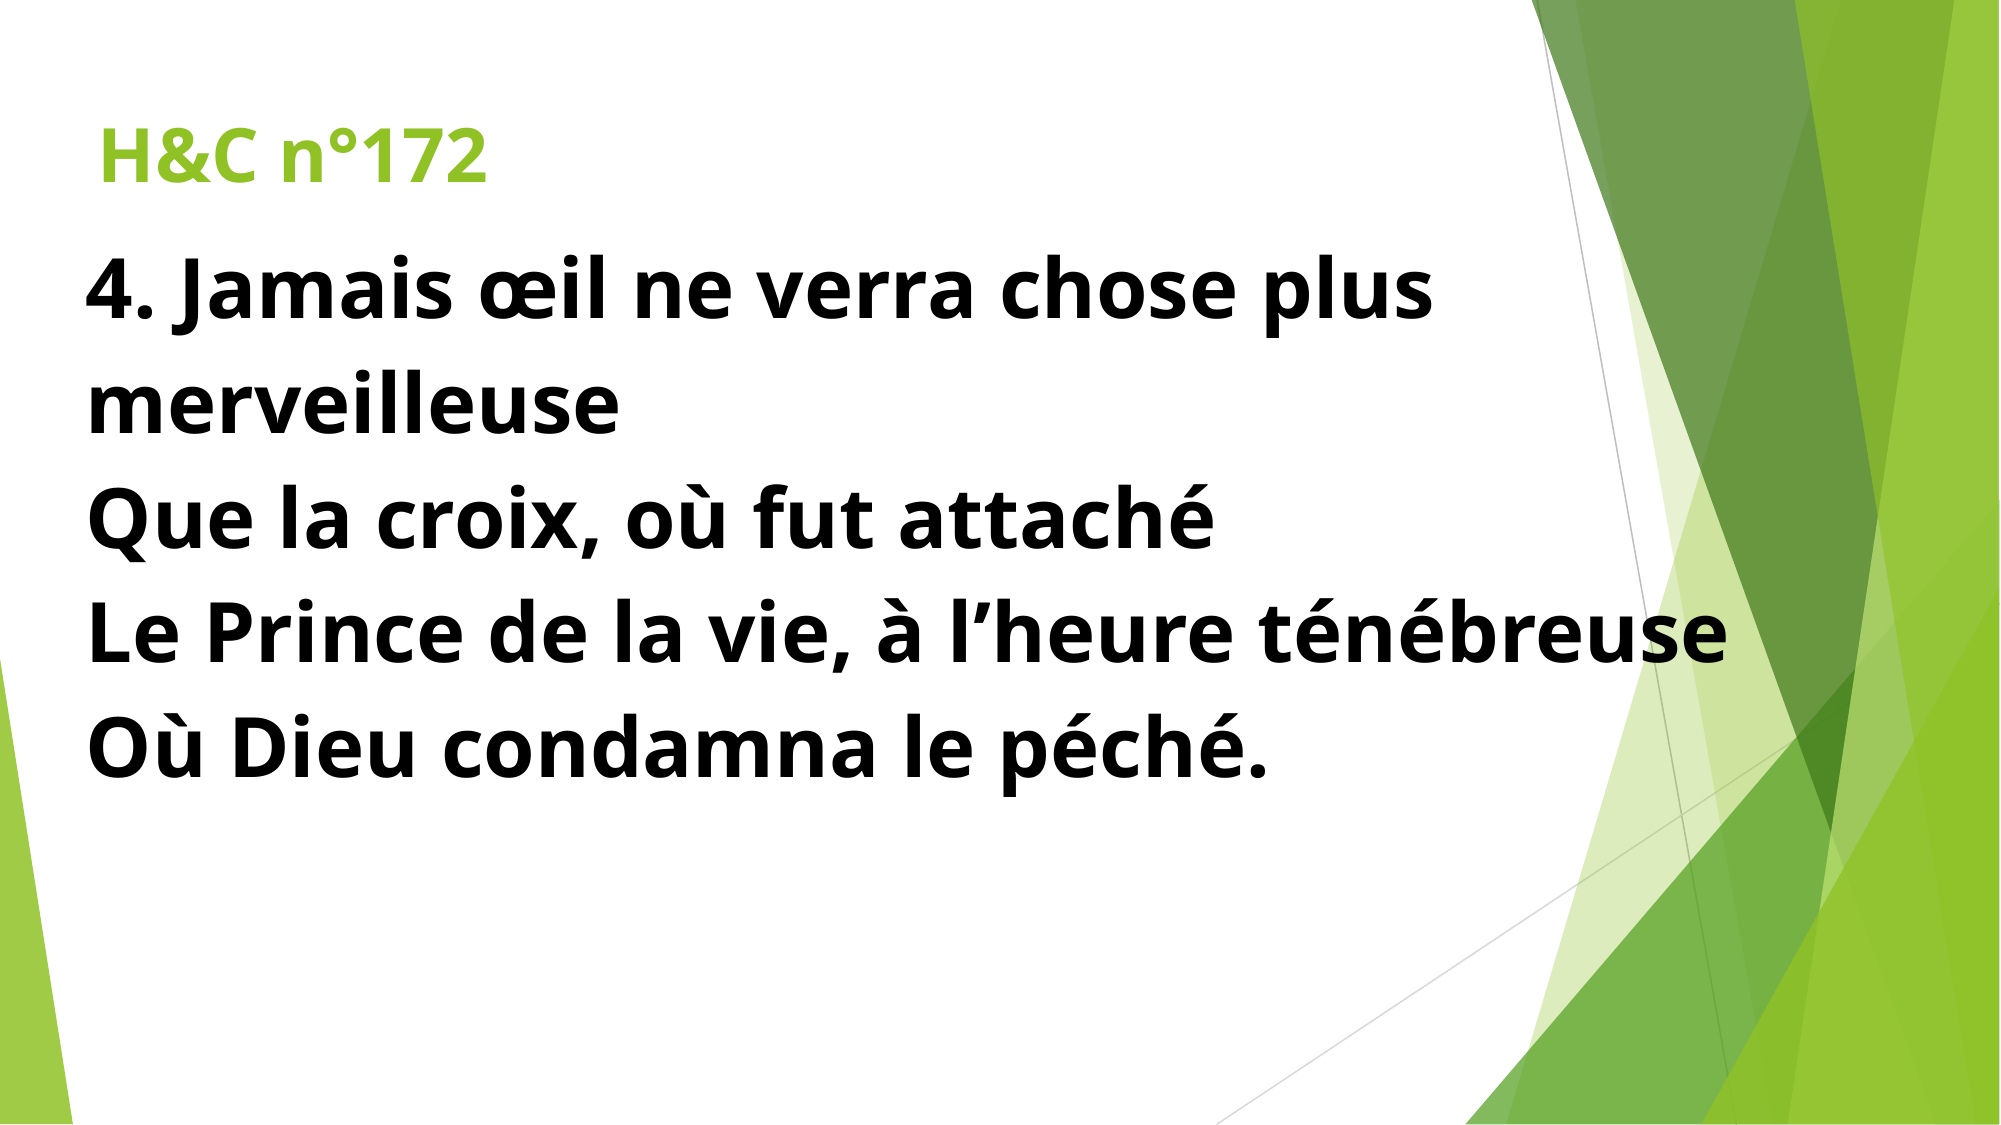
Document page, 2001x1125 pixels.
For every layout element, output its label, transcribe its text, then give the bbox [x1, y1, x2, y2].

text_box H&C n°172 [82, 99, 1522, 212]
text_box 4. Jamais œil ne verra chose plus merveilleuse Que la croix, où fut attaché Le Prince de la vie, à l’heure ténébreuse Où Dieu condamna le péché. [70, 212, 1961, 1074]
